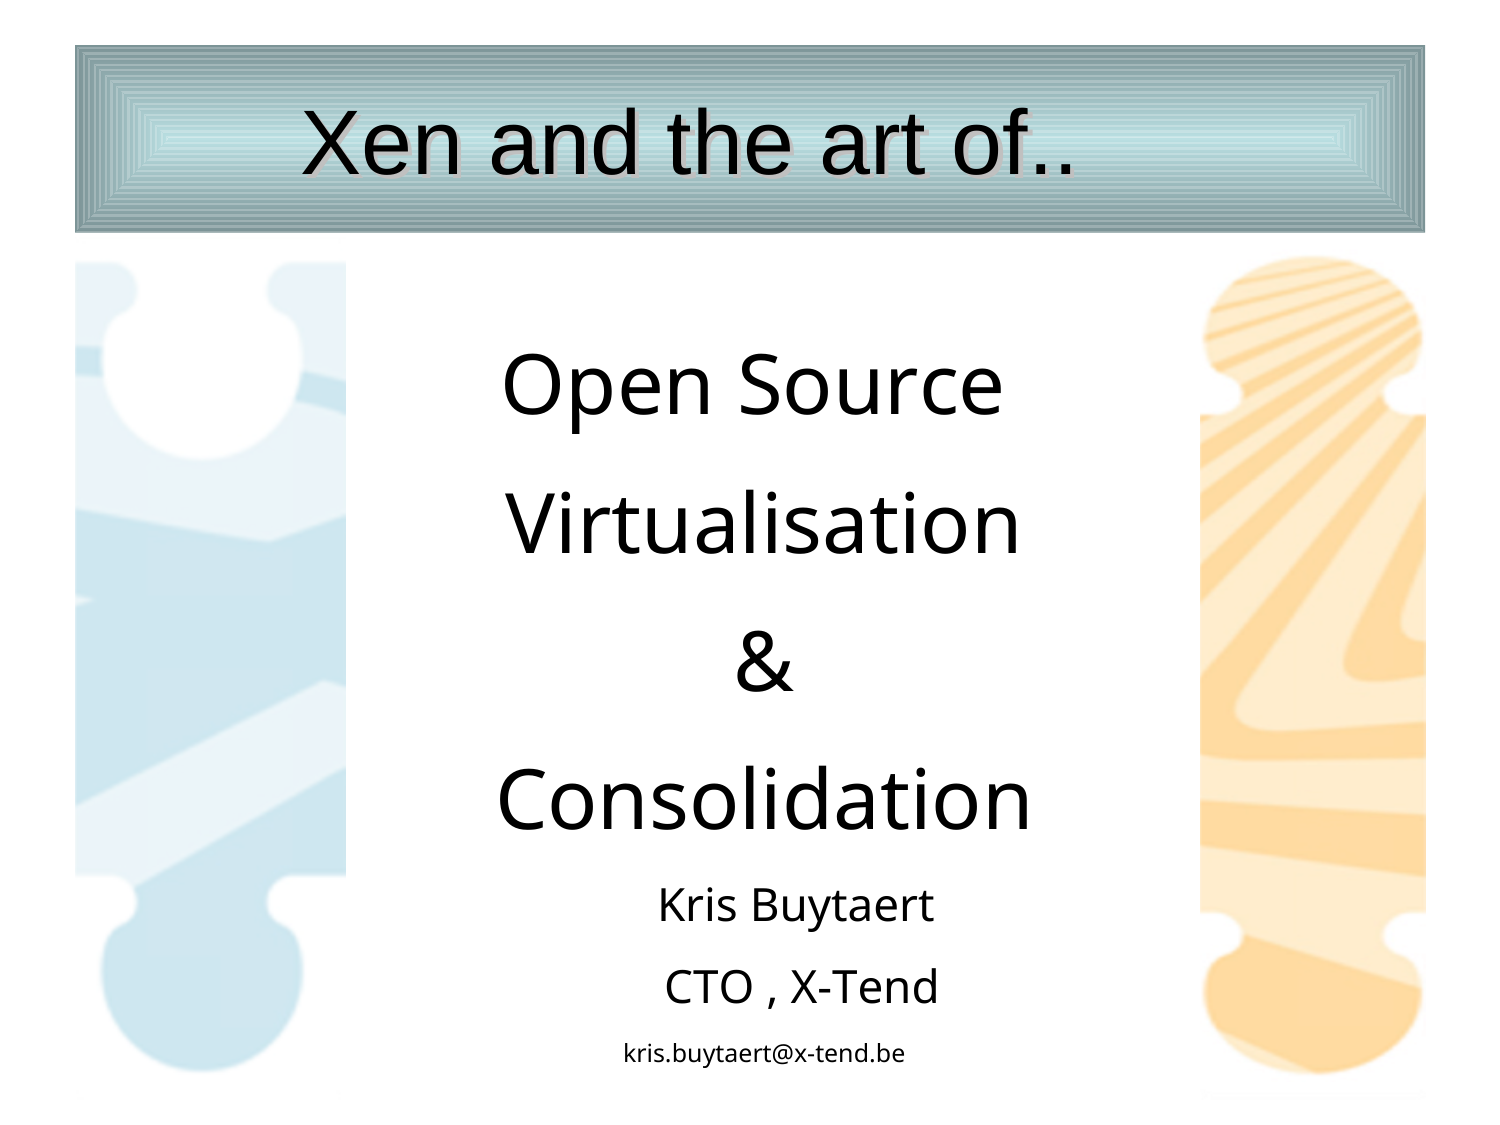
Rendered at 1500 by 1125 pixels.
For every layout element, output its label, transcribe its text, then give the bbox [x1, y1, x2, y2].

title Xen and the art of.. [75, 45, 1426, 233]
picture [75, 237, 346, 1100]
picture [1200, 997, 1426, 1100]
list Open Source Virtualisation & Consolidation Kris Buytaert CTO , X-Tend kris.buytaert@x-tend.be [424, 180, 1500, 997]
